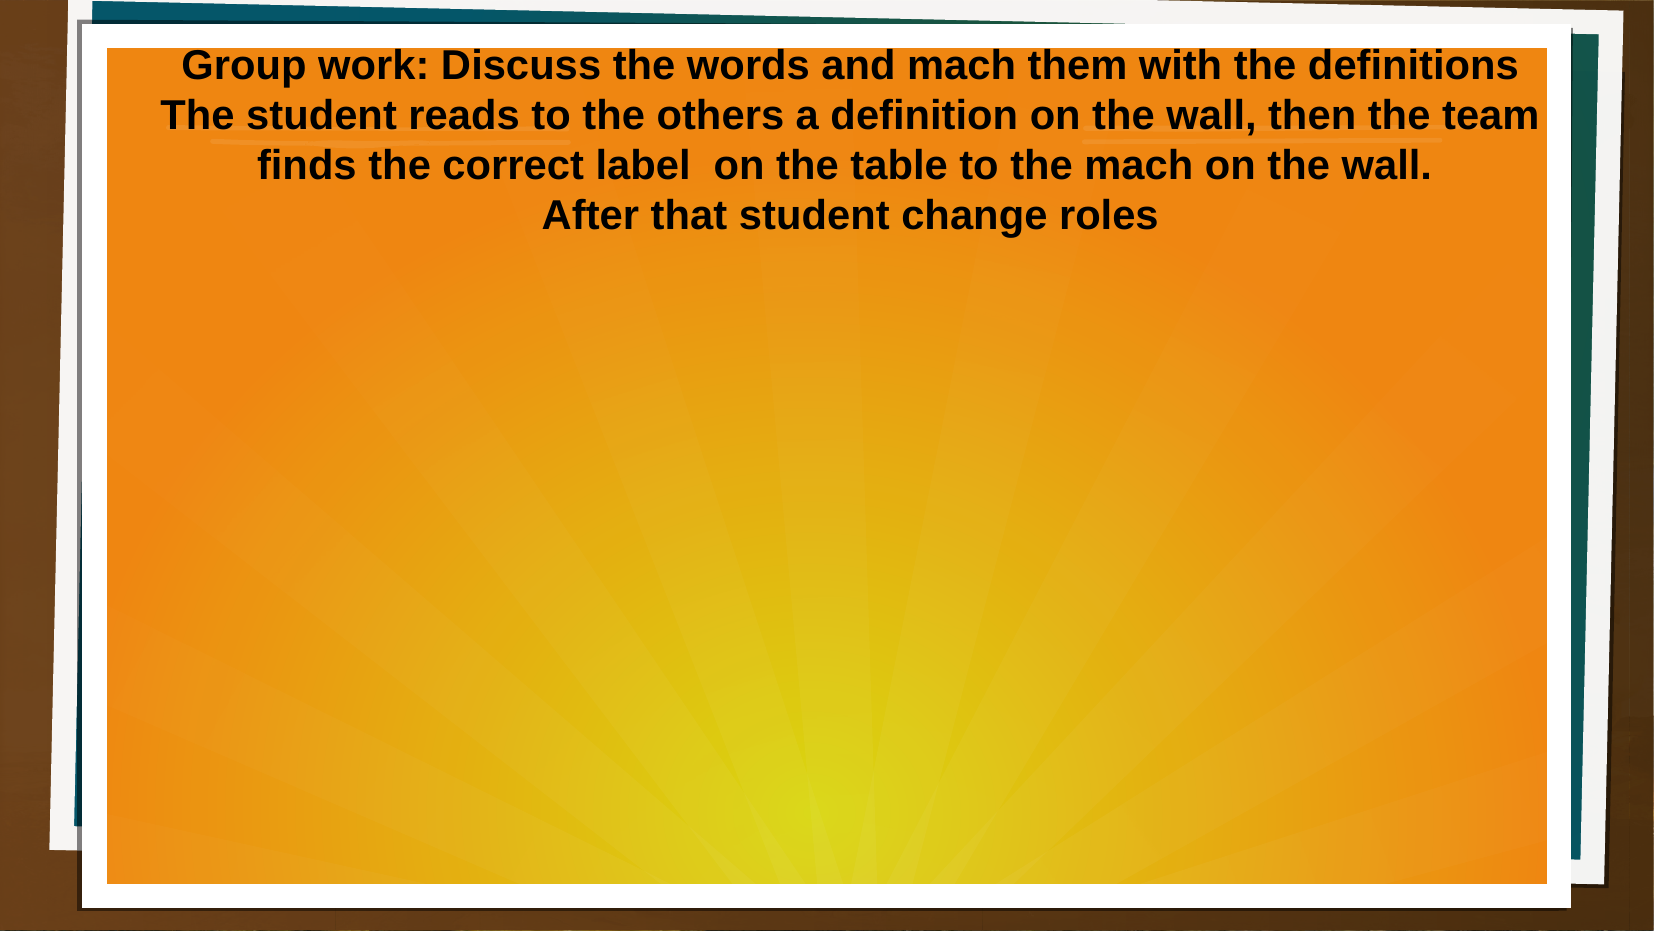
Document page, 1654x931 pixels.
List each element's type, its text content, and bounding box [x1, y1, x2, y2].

title Group work: Discuss the words and mach them with the definitions The student reads to the others a definition on the wall, then the team finds the correct label on the table to the mach on the wall. After that student change roles [153, 0, 1548, 278]
